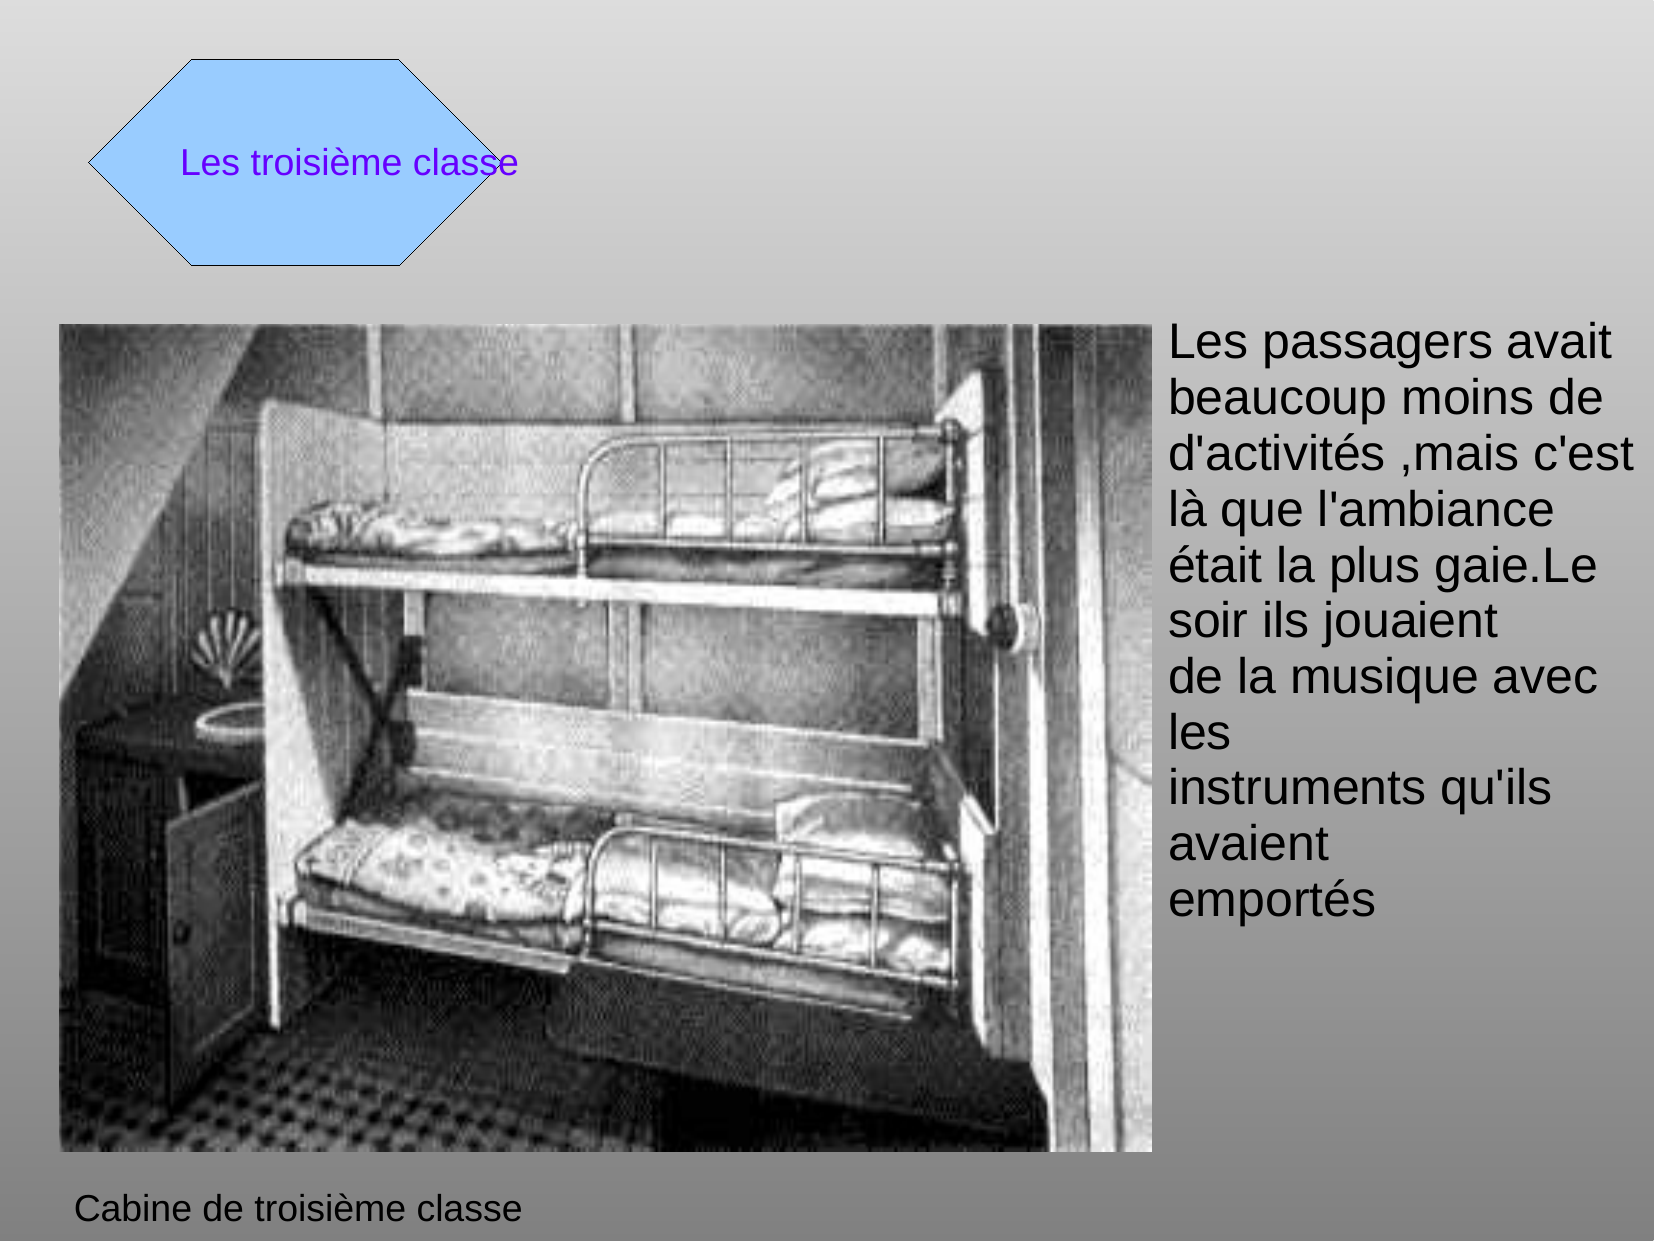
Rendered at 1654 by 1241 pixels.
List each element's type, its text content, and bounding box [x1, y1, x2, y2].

text_box Cabine de troisième classe [59, 1179, 538, 1237]
text_box Les passagers avait beaucoup moins de d'activités ,mais c'est là que l'ambiance était la plus gaie.Le soir ils jouaient de la musique avec les instruments qu'ils avaient emportés [1153, 306, 1654, 935]
text_box Les troisième classe [88, 59, 500, 266]
picture [59, 324, 1152, 1152]
